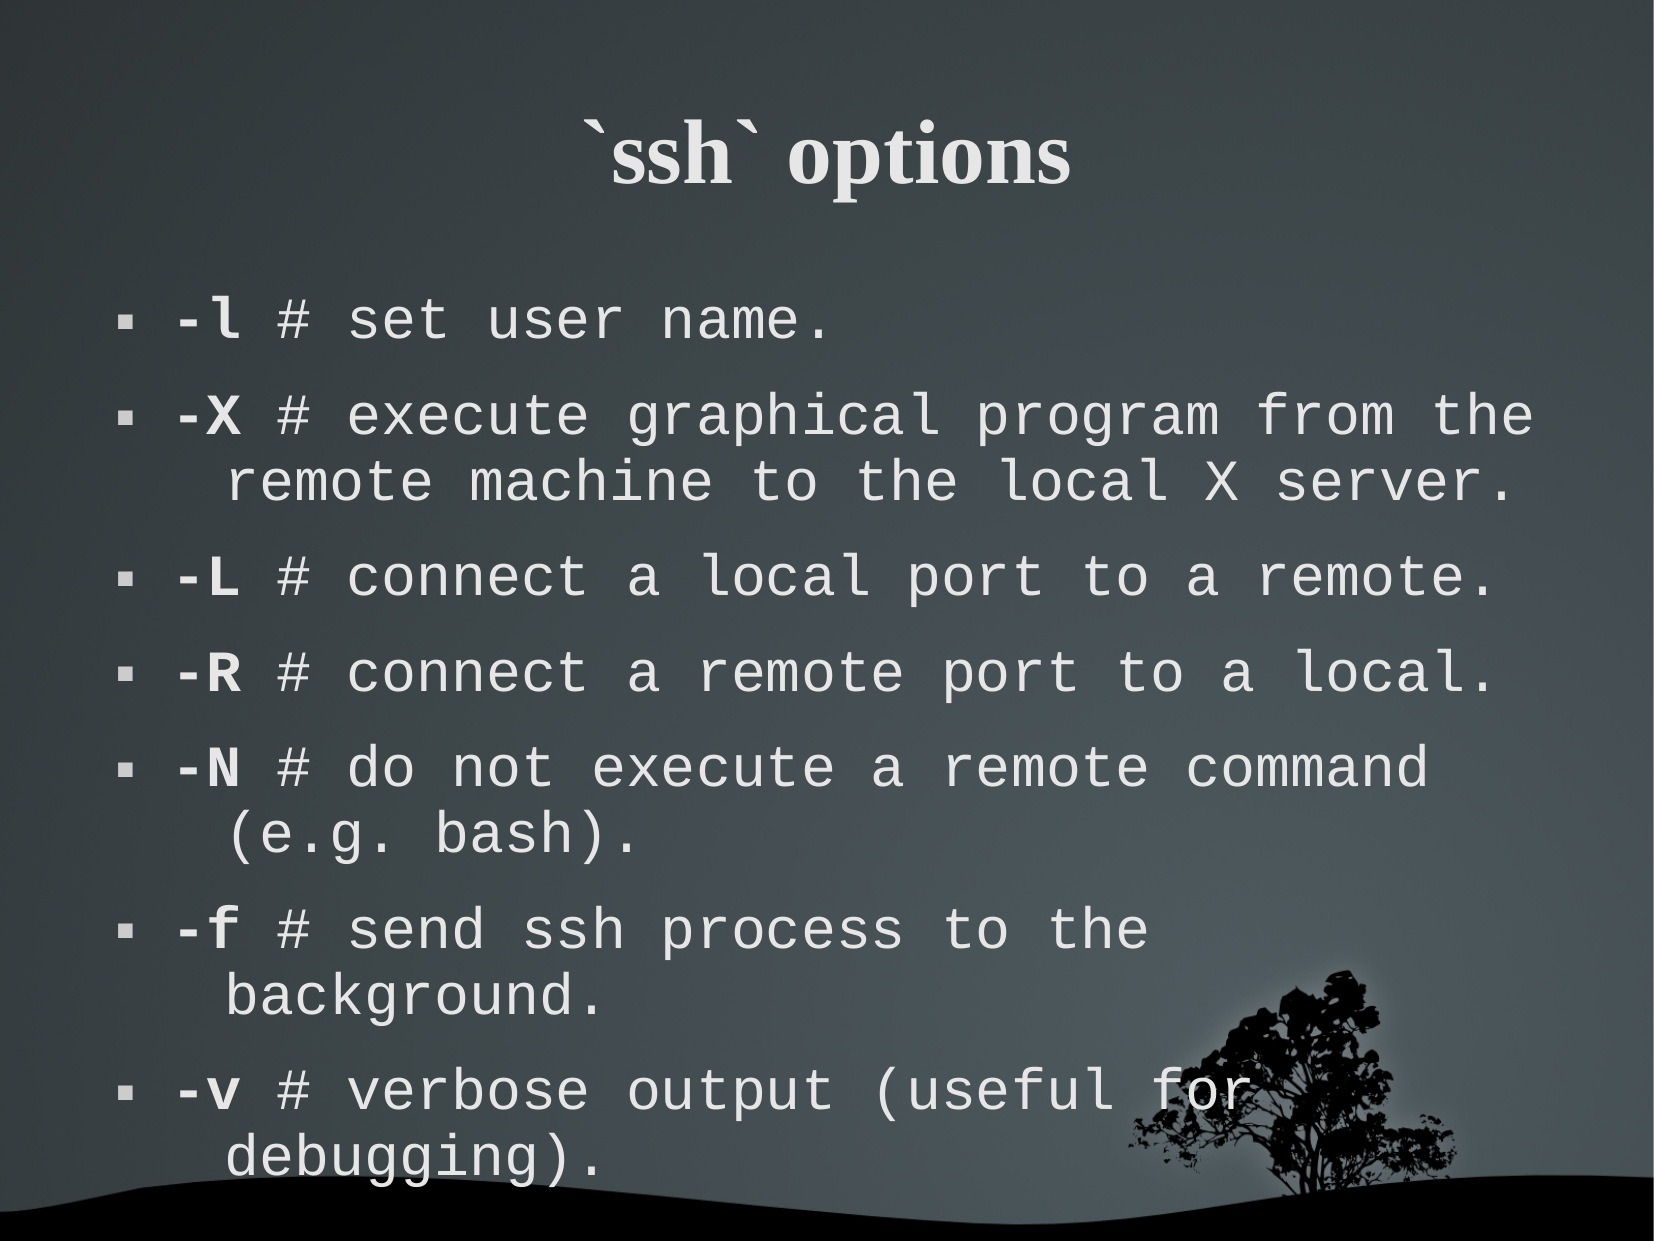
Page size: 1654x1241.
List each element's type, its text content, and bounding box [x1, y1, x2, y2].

list -l # set user name. -Χ # execute graphical program from the remote machine to the local X server. -L # connect a local port to a remote. -R # connect a remote port to a local. -Ν # do not execute a remote command (e.g. bash). -f # send ssh process to the background. -v # verbose output (useful for debugging). [82, 290, 1571, 1194]
picture [0, 0, 1654, 1241]
title `ssh` options [82, 49, 1571, 257]
